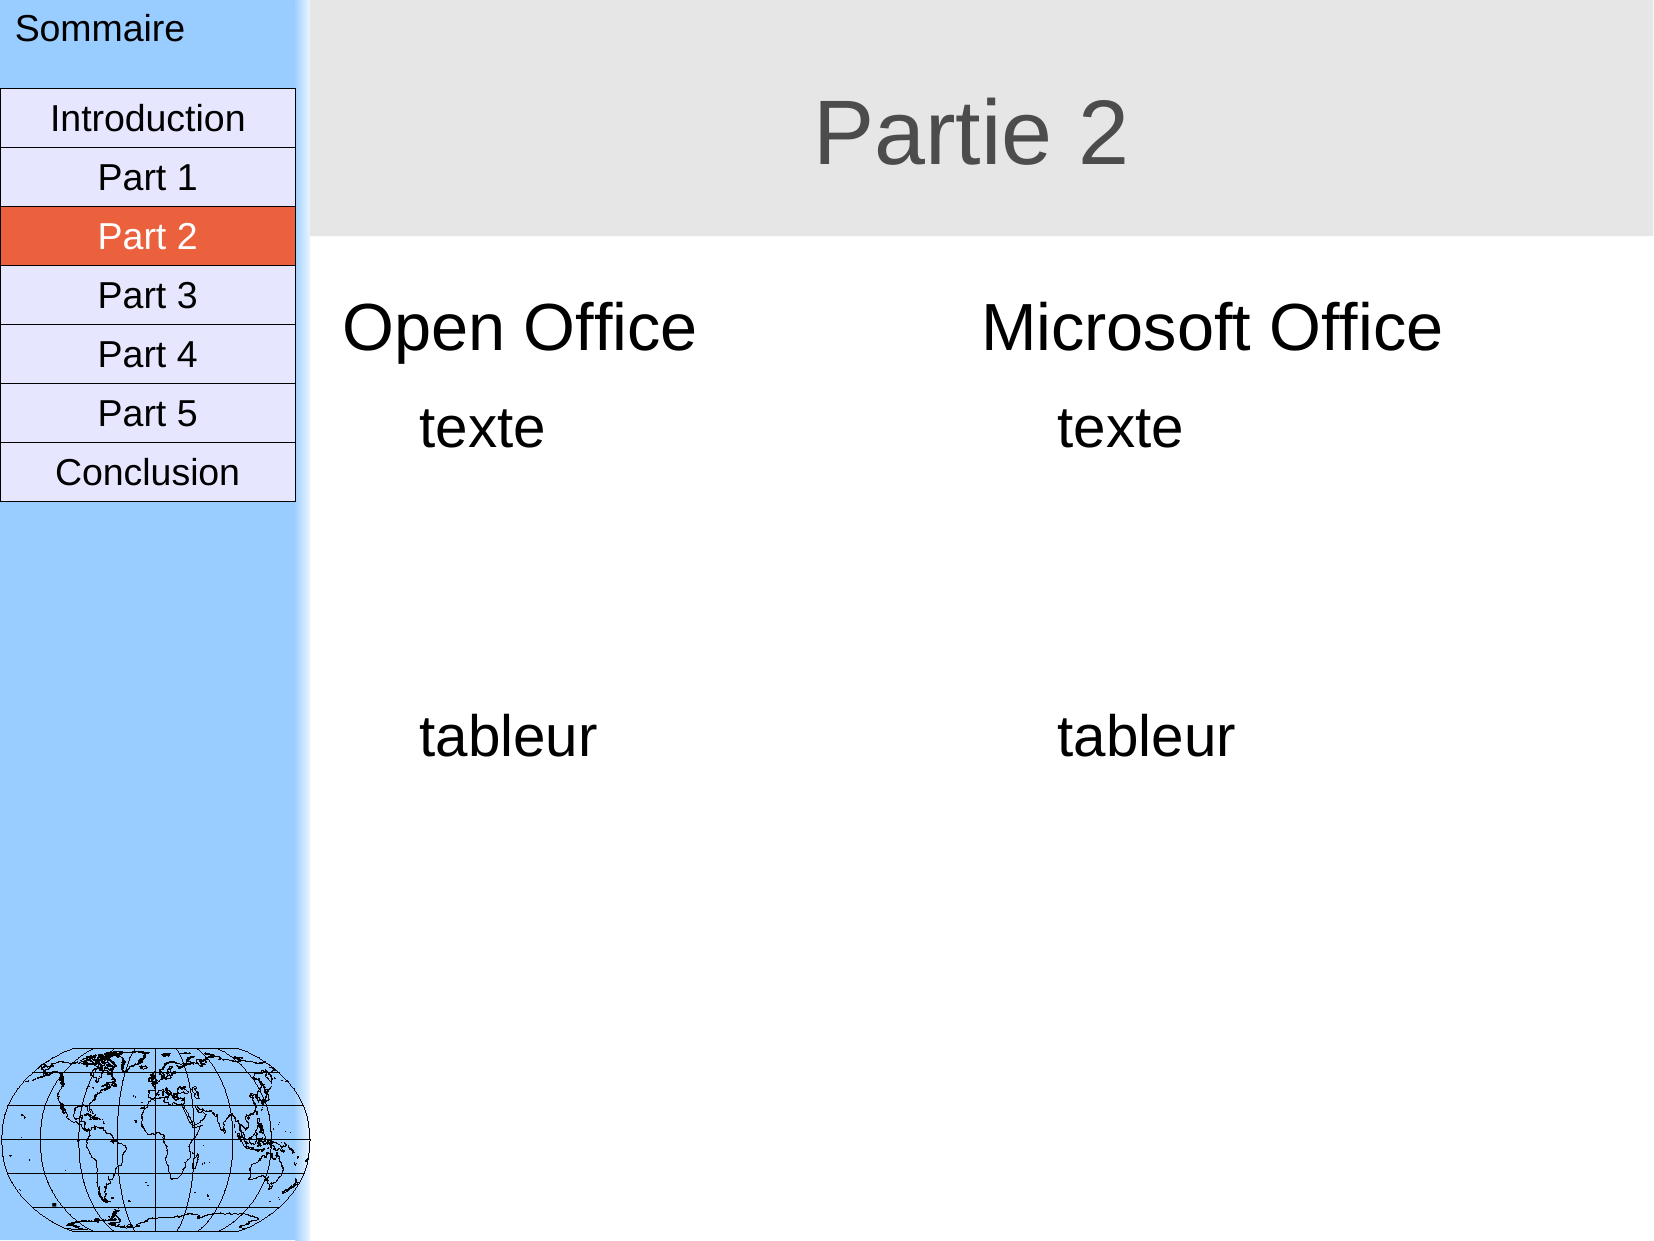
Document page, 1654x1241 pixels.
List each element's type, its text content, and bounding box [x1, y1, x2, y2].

text_box Part 2 [0, 206, 296, 265]
text_box Part 5 [0, 383, 296, 442]
text_box Part 4 [0, 324, 296, 383]
text_box Conclusion [0, 442, 296, 502]
text_box Introduction [0, 88, 296, 147]
list Open Office texte tableur [324, 290, 933, 1109]
text_box Part 1 [0, 147, 296, 206]
list Microsoft Office texte tableur [963, 290, 1572, 1109]
text_box Part 3 [0, 265, 296, 324]
title Partie 2 [348, 29, 1595, 237]
text_box Sommaire [0, 0, 311, 57]
